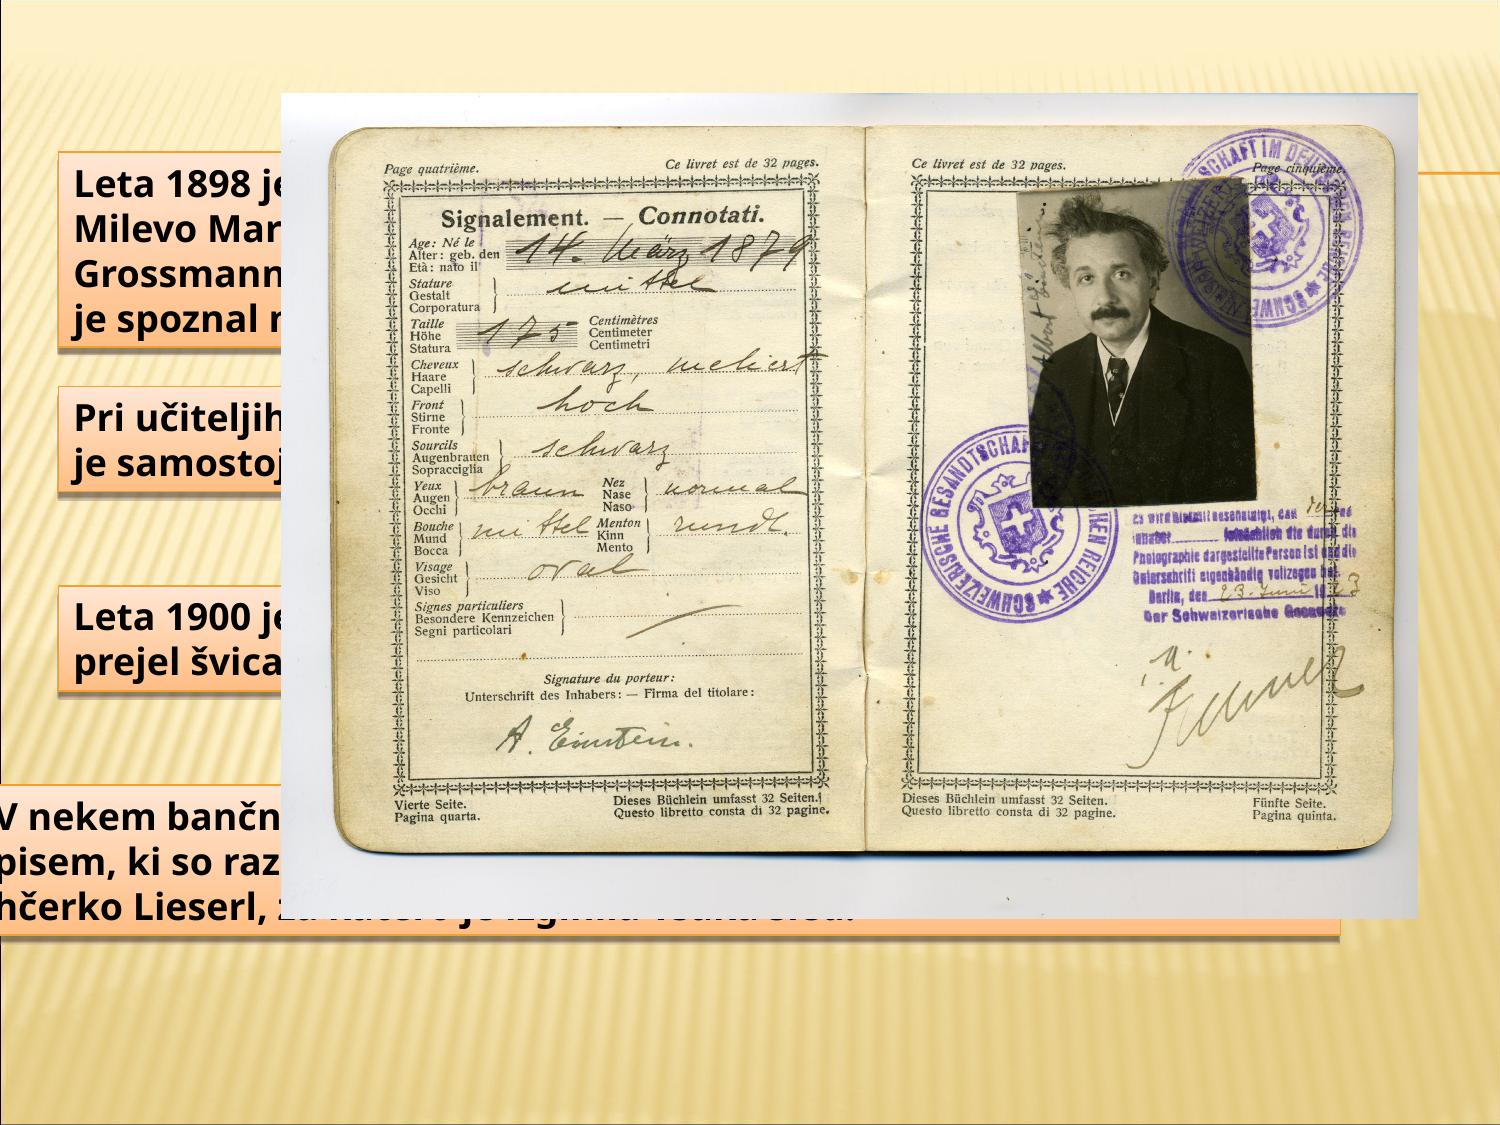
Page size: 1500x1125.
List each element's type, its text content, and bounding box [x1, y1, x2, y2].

text_box Leta 1900 je diplomiral, leto kasneje pa je prejel švicarsko državljanstvo. [58, 585, 281, 691]
text_box Pri učiteljih je Einstein veljal za povprečnega in nedelavnega. Vendar je samostojno in zavzeto študiral tisto, kar ga je zanimalo. [58, 386, 281, 492]
picture [0, 0, 1500, 1125]
text_box Leta 1898 je spoznal srbsko sošolko in prijateljico Nikole Tesle Milevo Marić. Pri študiju mu je bil v veliko oporo Marcel Grossmann, ki mu je posojal svoje vestne zapiske iz predavanj in, ki je spoznal njegovo nadarjenost. [58, 152, 281, 348]
text_box V nekem bančnem predalu v Berkeleyu so našli 50 do tedaj še neznanih pisem, ki so razkrila , da je imel z Marićevo januarja 1902 nezakonsko hčerko Lieserl, za katero je izginila vsaka sled. [0, 785, 1341, 935]
